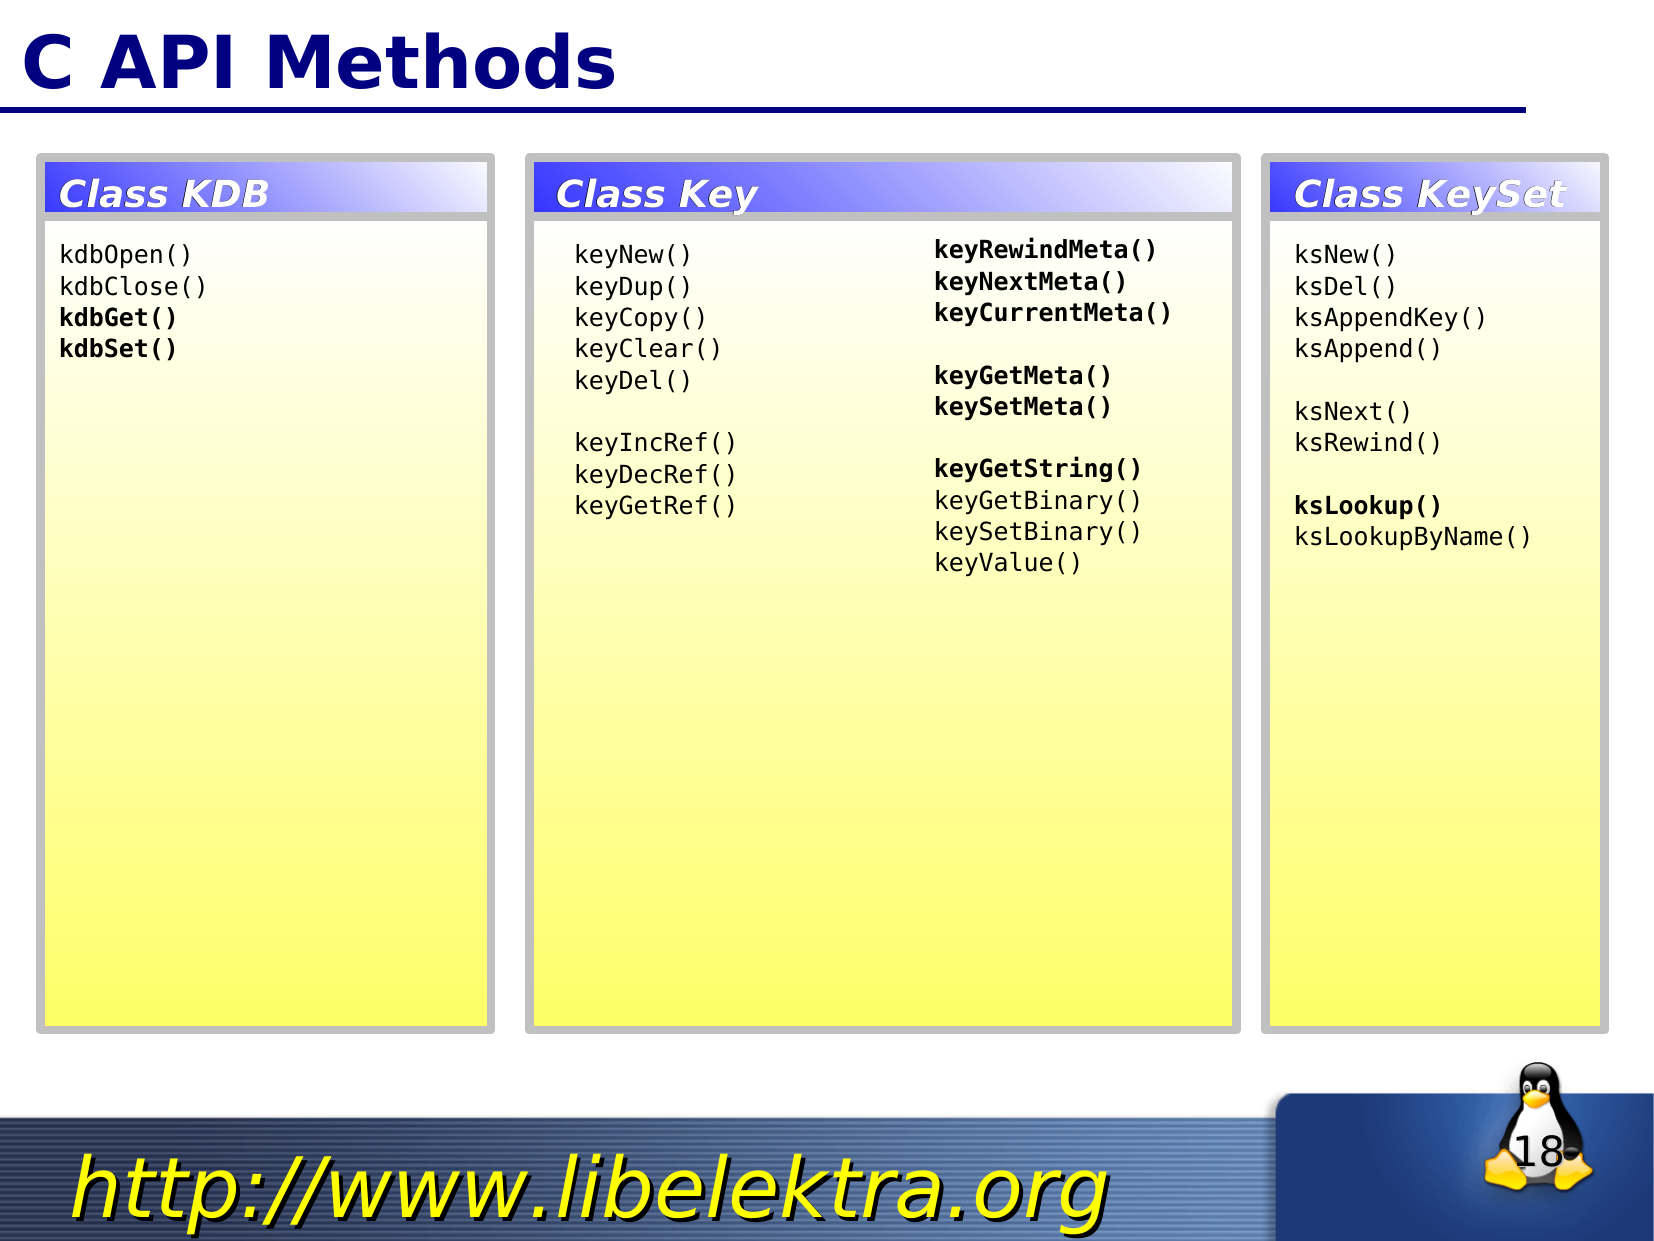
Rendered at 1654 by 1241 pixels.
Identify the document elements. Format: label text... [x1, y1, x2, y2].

text_box [40, 157, 492, 1030]
text_box [1265, 157, 1605, 1030]
text_box <Nummer> [1455, 1122, 1566, 1178]
text_box ksNew() ksDel() ksAppendKey() ksAppend() ksNext() ksRewind() ksLookup() ksLookupByName() [1293, 238, 1549, 675]
text_box kdbOpen() kdbClose() kdbGet() kdbSet() [58, 238, 481, 968]
text_box Class KDB [59, 169, 360, 237]
text_box keyRewindMeta() keyNextMeta() keyCurrentMeta() keyGetMeta() keySetMeta() keyGetString() keyGetBinary() keySetBinary() keyValue() [905, 215, 1203, 597]
text_box C API Methods [21, 14, 1611, 110]
picture [0, 1061, 1654, 1241]
text_box [529, 157, 1237, 1030]
text_box Class Key [555, 169, 857, 237]
text_box keyNew() keyDup() keyCopy() keyClear() keyDel() keyIncRef() keyDecRef() keyGetRef() [544, 238, 768, 1030]
text_box Class KeySet [1294, 169, 1595, 237]
